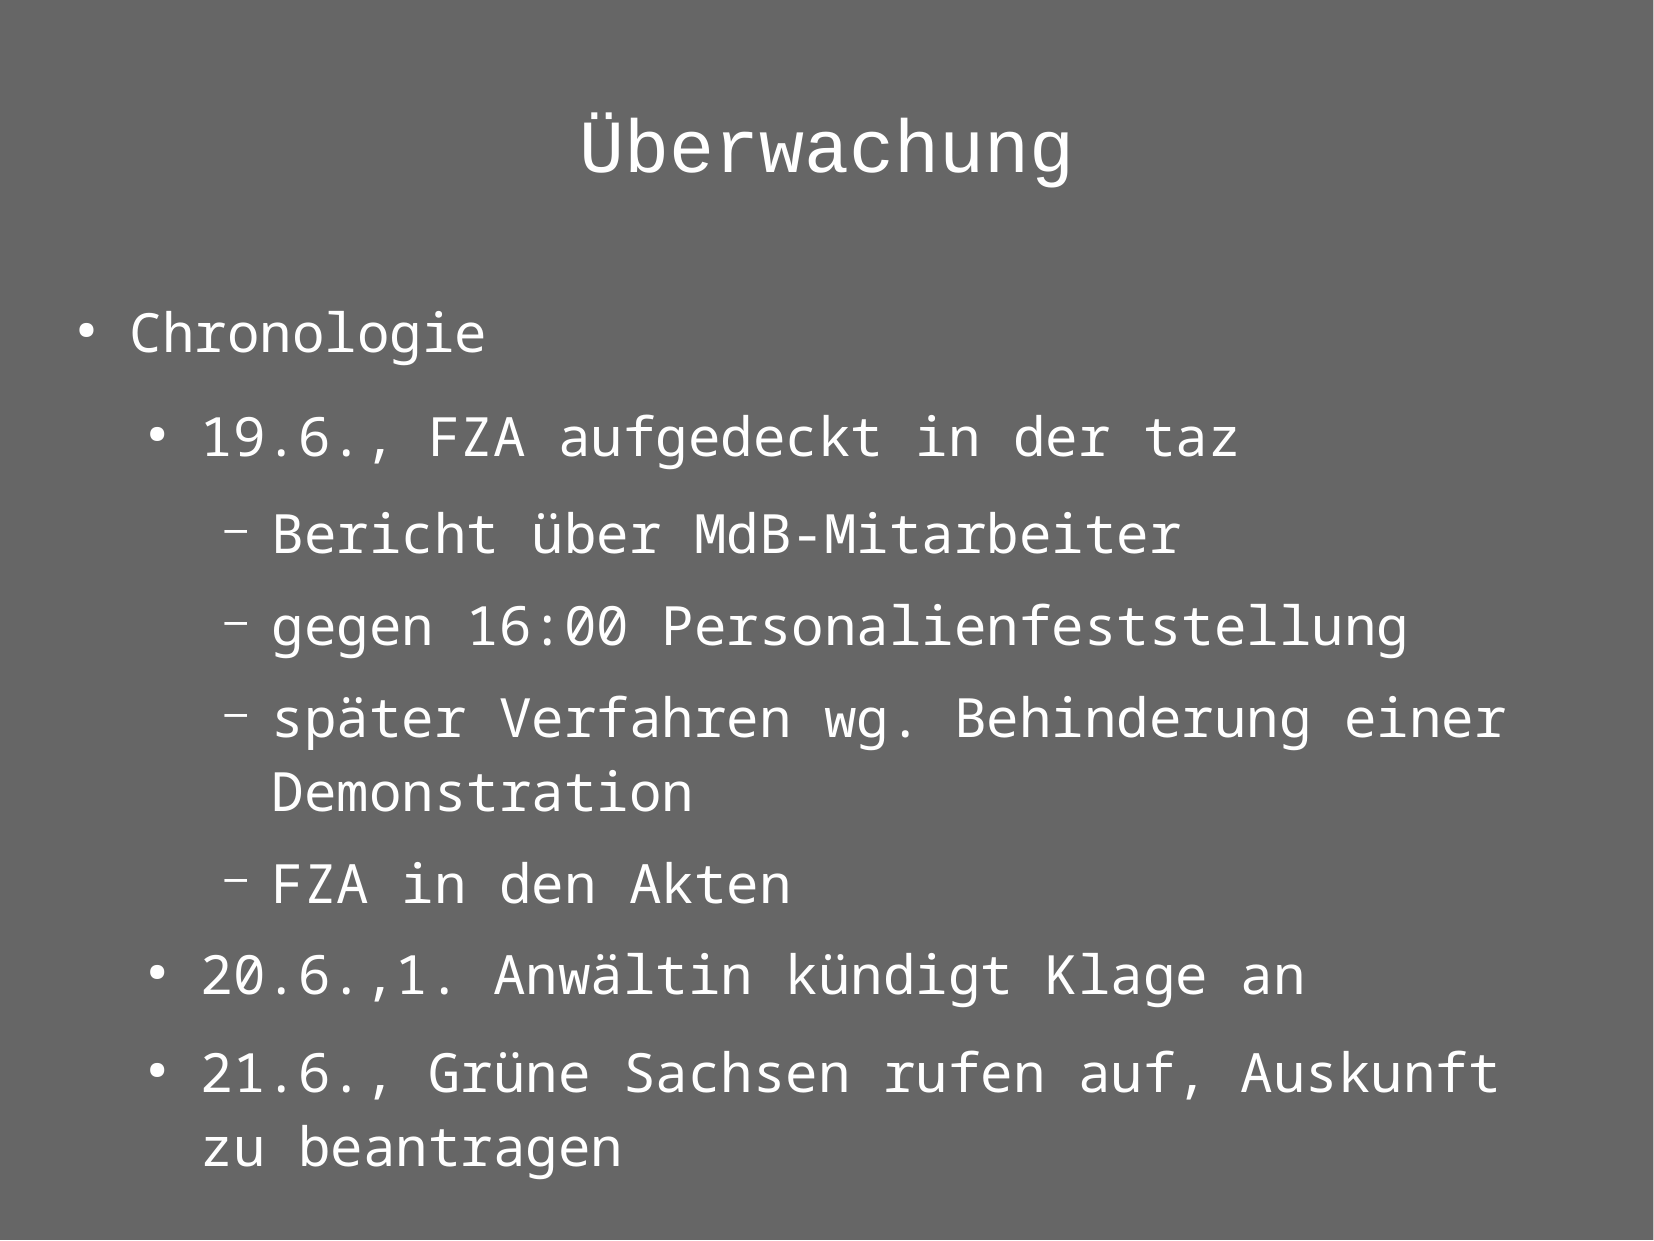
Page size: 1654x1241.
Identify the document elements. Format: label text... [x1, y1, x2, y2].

title Überwachung [82, 49, 1571, 257]
list Chronologie 19.6., FZA aufgedeckt in der taz Bericht über MdB-Mitarbeiter gegen 16:00 Personalienfeststellung später Verfahren wg. Behinderung einer Demonstration FZA in den Akten 20.6.,1. Anwältin kündigt Klage an 21.6., Grüne Sachsen rufen auf, Auskunft zu beantragen [59, 294, 1548, 1099]
